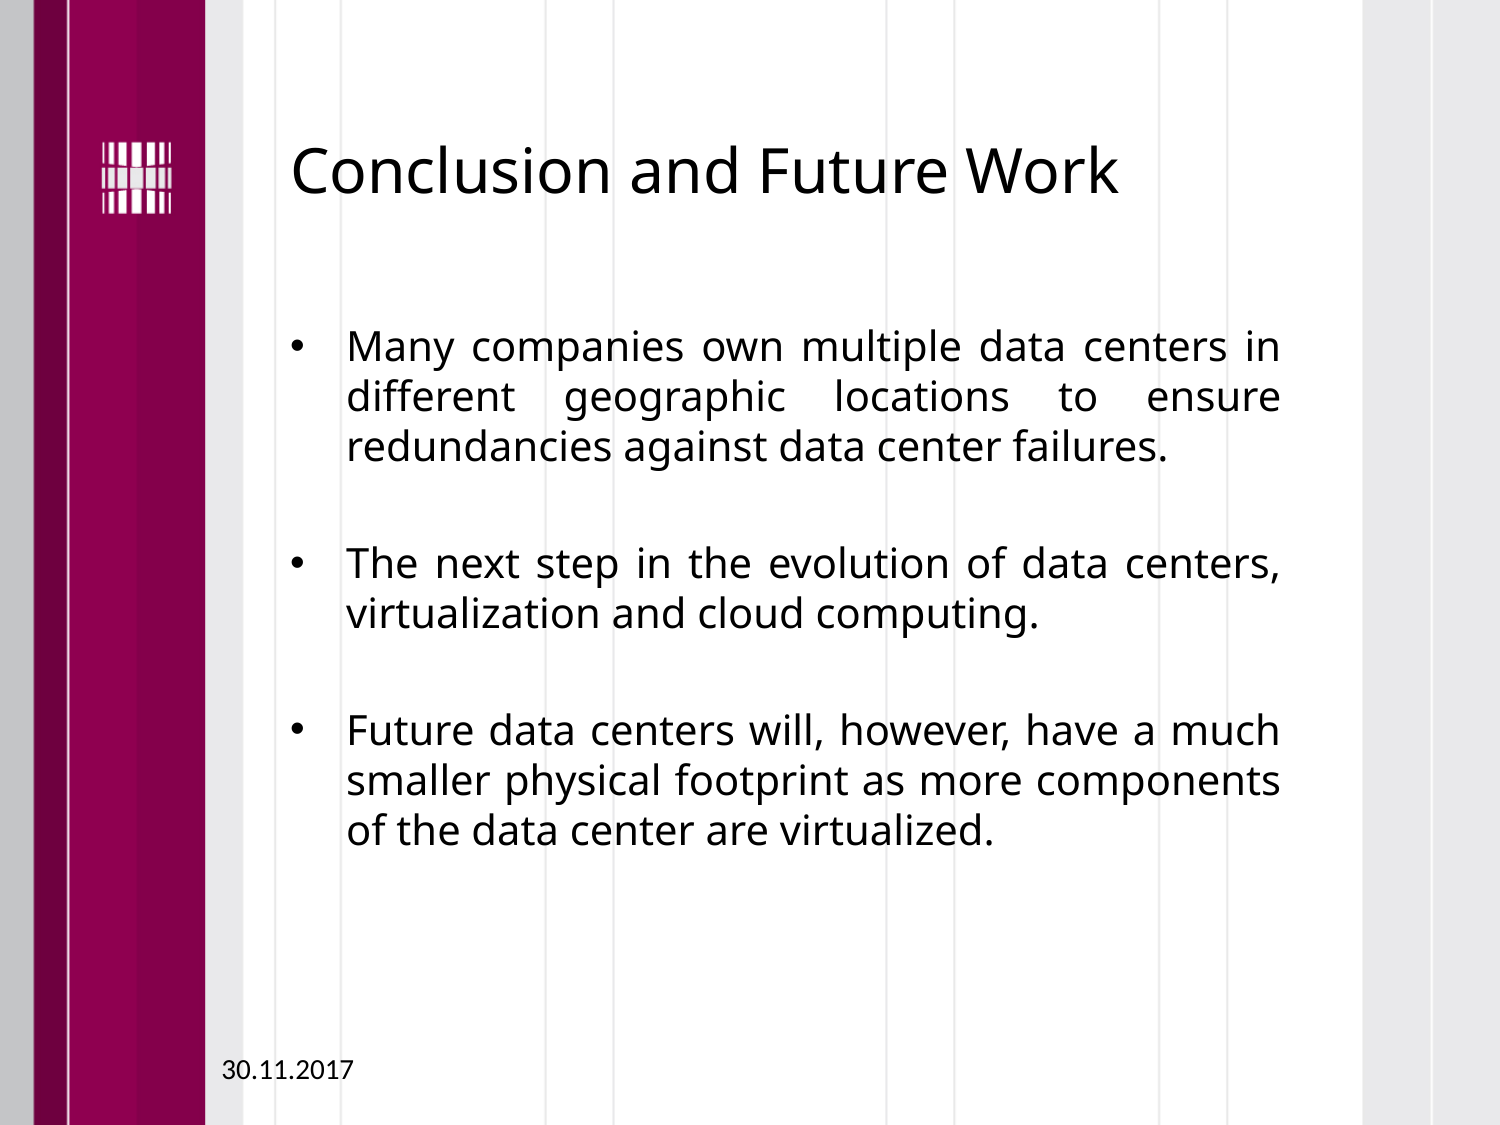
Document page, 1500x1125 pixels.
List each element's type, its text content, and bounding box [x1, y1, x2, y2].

title Conclusion and Future Work [275, 75, 1297, 263]
slide_number 30.11.2017 [206, 1042, 557, 1103]
picture [0, 0, 1500, 1125]
list Many companies own multiple data centers in different geographic locations to ensure redundancies against data center failures. The next step in the evolution of data centers, virtualization and cloud computing. Future data centers will, however, have a much smaller physical footprint as more components of the data center are virtualized. [275, 312, 1297, 1010]
